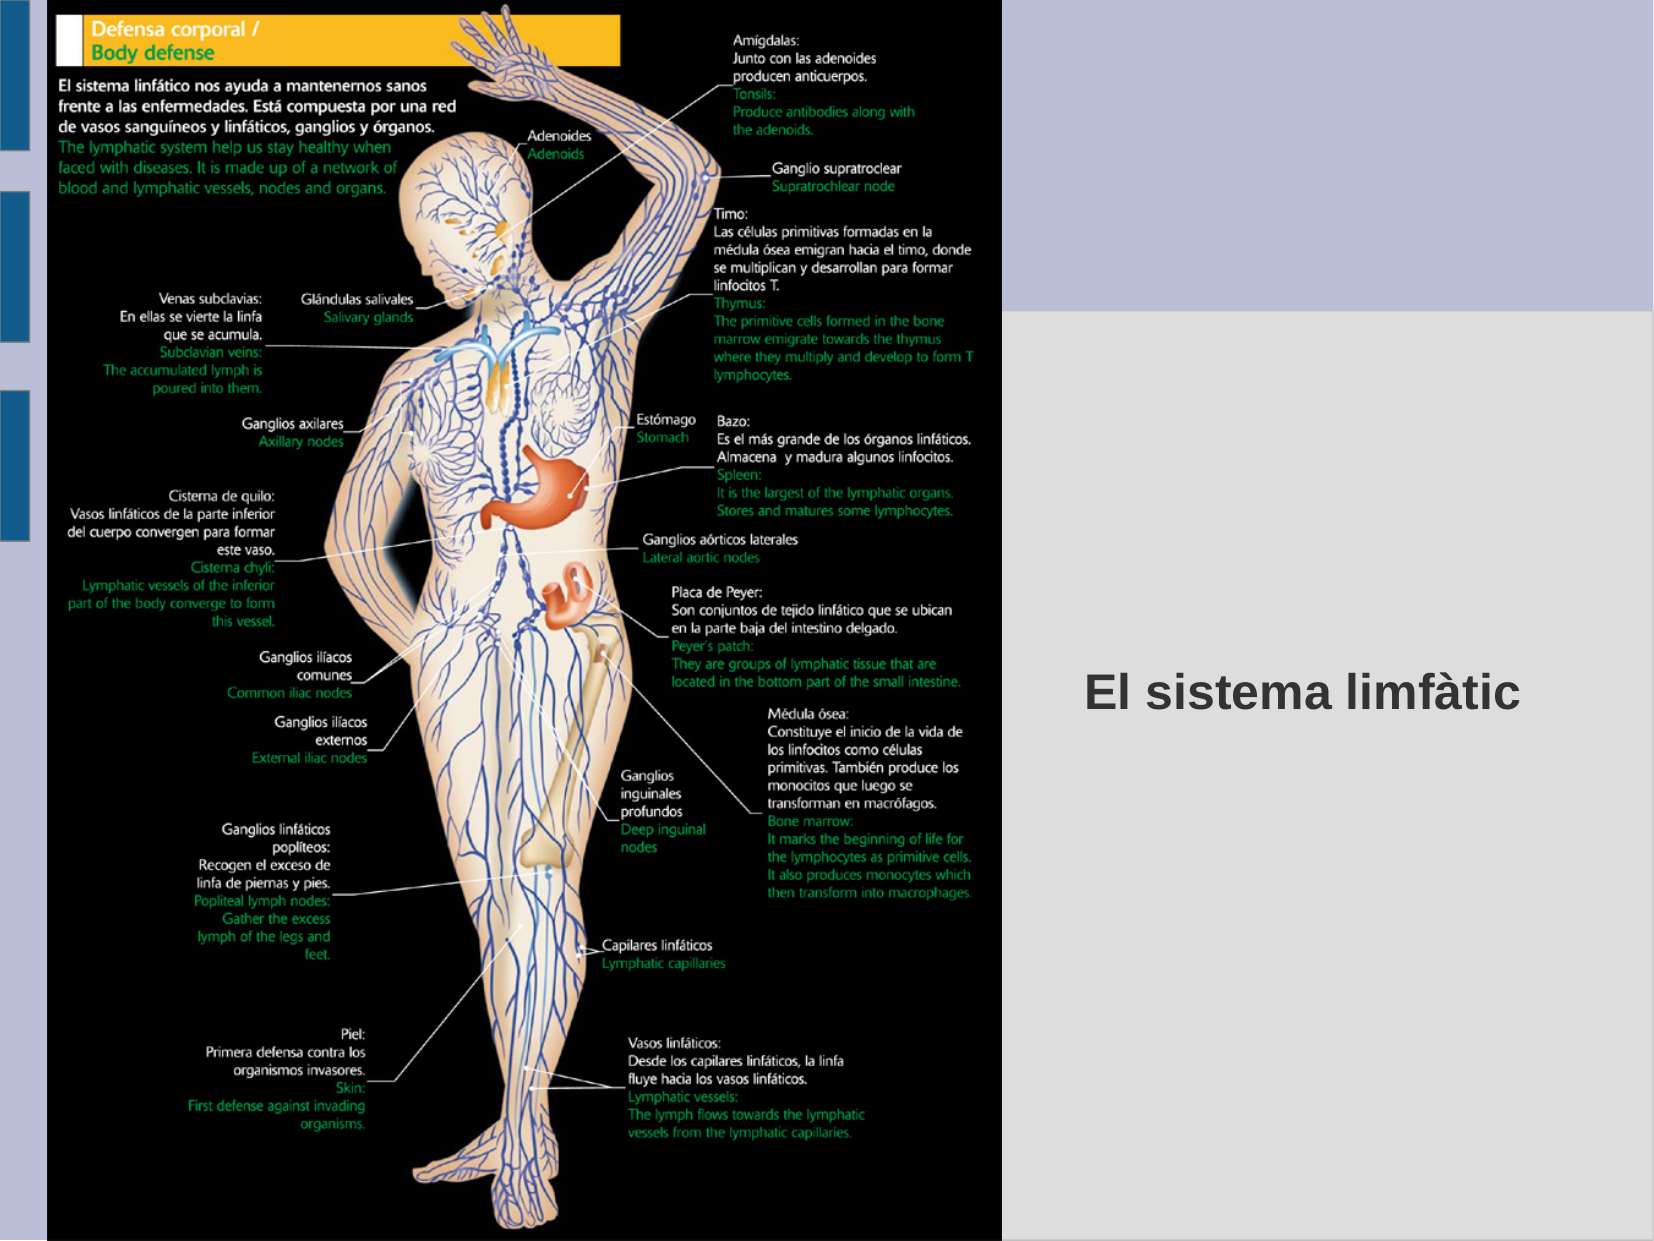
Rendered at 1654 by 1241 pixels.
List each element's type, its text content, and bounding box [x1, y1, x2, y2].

picture [47, 0, 1002, 1241]
title El sistema limfàtic [1048, 177, 1559, 728]
